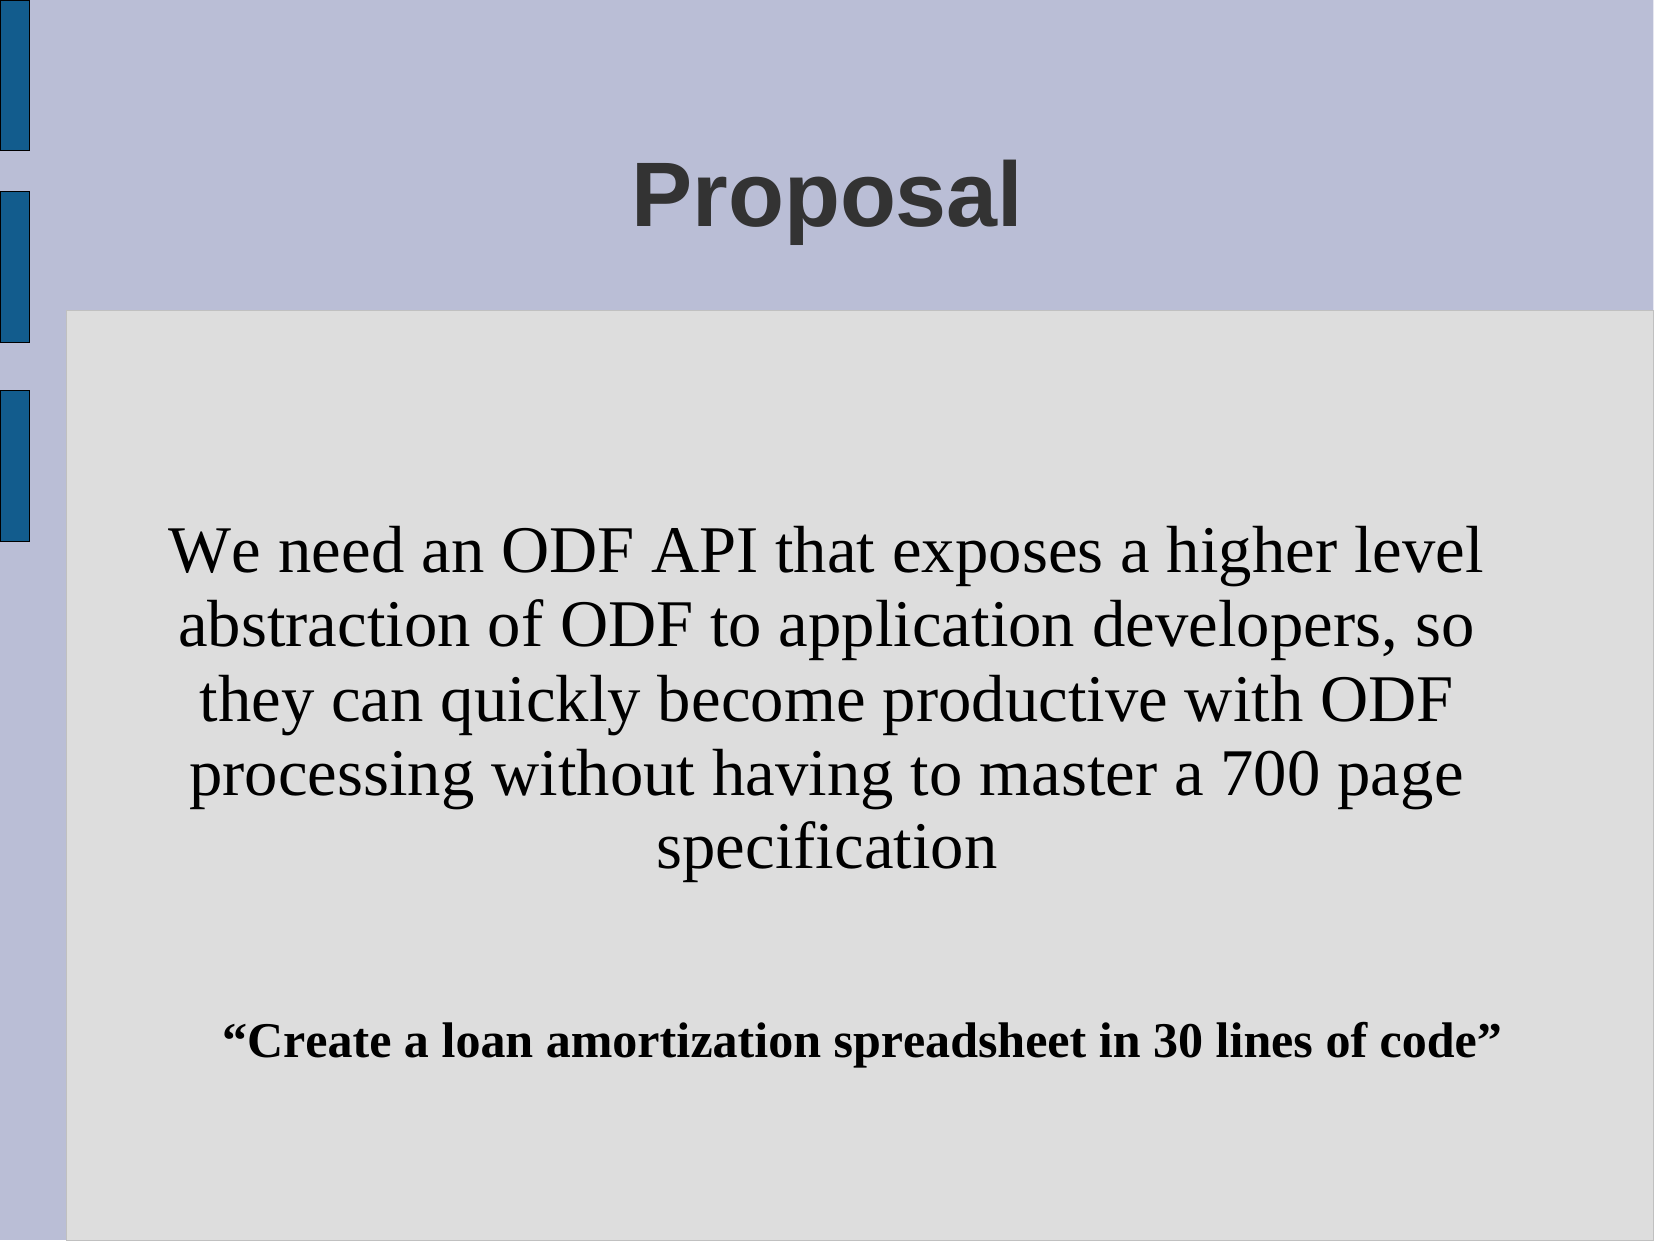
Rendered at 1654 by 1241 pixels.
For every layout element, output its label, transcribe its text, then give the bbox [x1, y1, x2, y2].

subtitle We need an ODF API that exposes a higher level abstraction of ODF to application developers, so they can quickly become productive with ODF processing without having to master a 700 page specification [121, 344, 1534, 1127]
text_box “Create a loan amortization spreadsheet in 30 lines of code” [222, 1012, 1503, 1070]
title Proposal [121, 91, 1534, 299]
